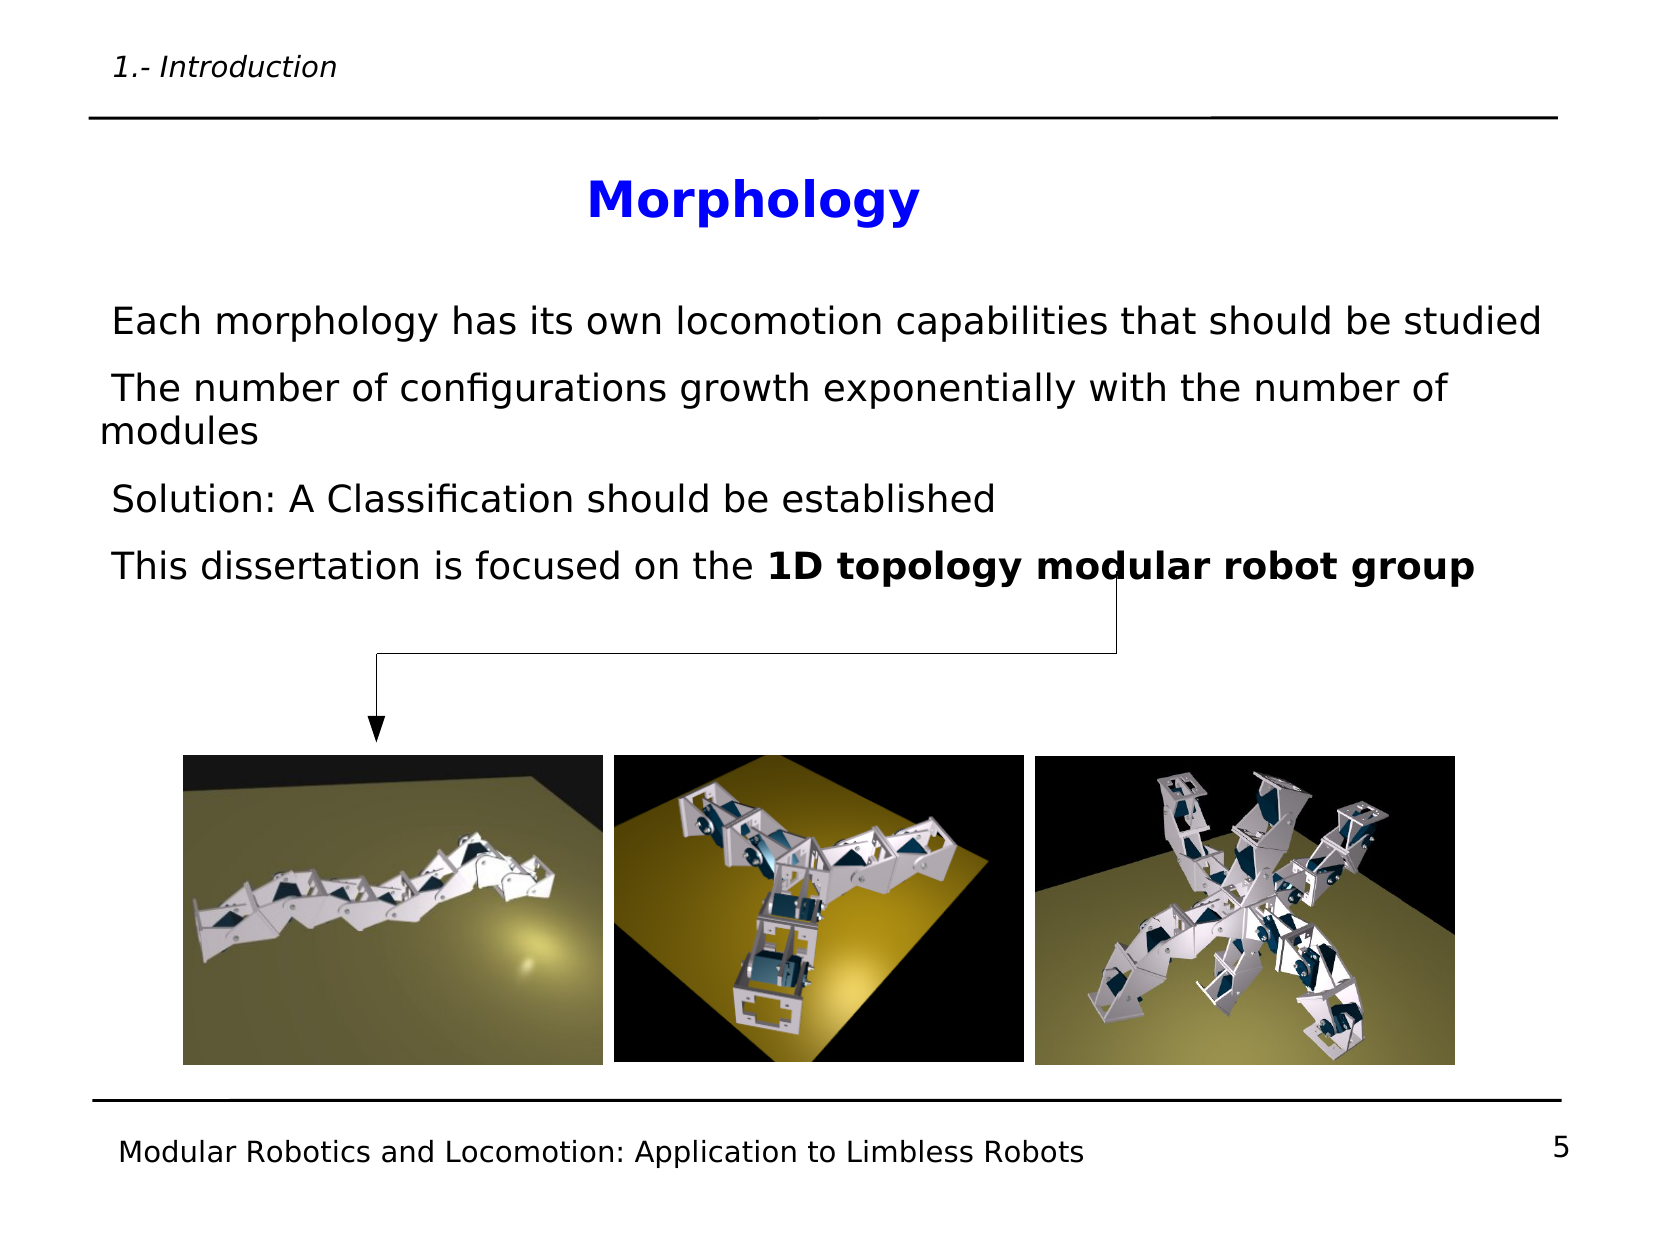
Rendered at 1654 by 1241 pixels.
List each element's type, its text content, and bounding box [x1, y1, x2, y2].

picture [614, 755, 1024, 1062]
text_box 1.- Introduction [97, 42, 353, 93]
picture [183, 755, 603, 1065]
text_box Each morphology has its own locomotion capabilities that should be studied The number of configurations growth exponentially with the number of modules Solution: A Classification should be established This dissertation is focused on the 1D topology modular robot group [84, 292, 1633, 552]
text_box Morphology [572, 163, 930, 237]
picture [1035, 756, 1455, 1065]
text_box Modular Robotics and Locomotion: Application to Limbless Robots [103, 1127, 1101, 1177]
